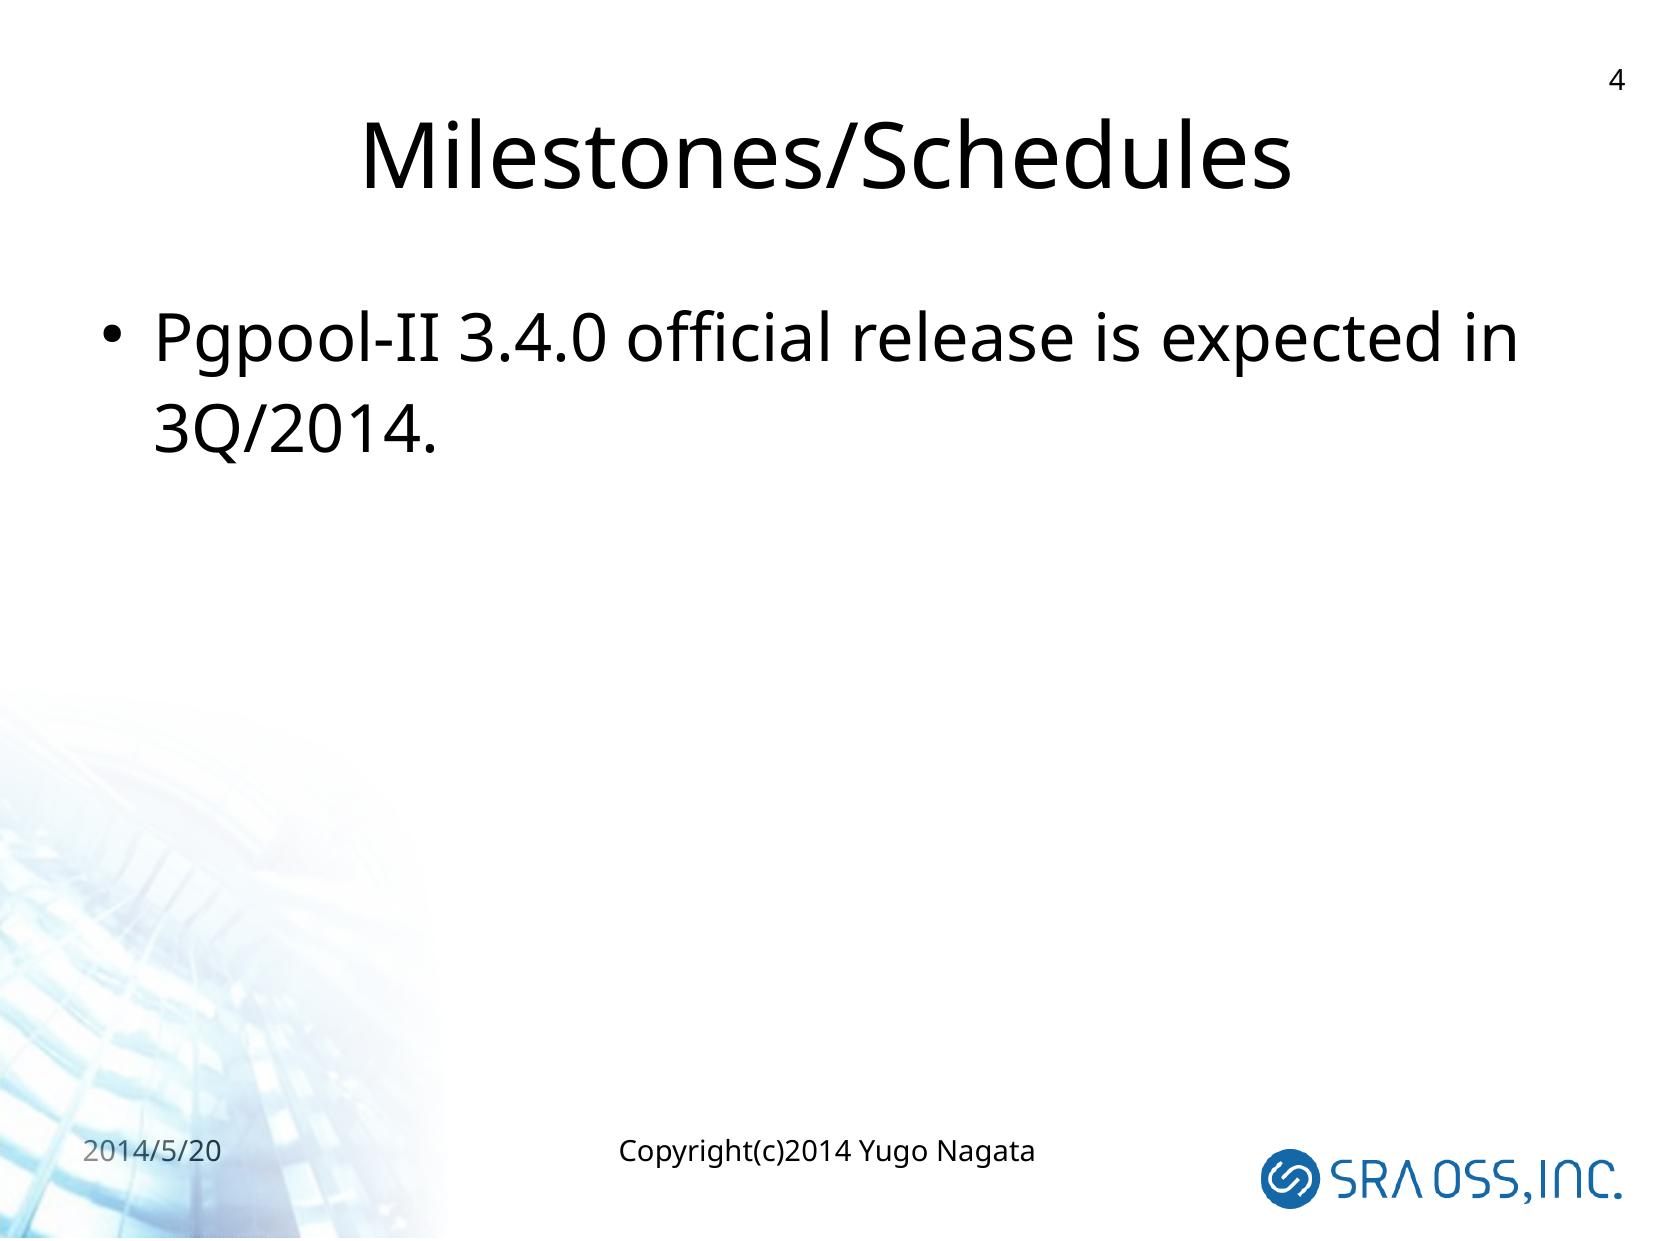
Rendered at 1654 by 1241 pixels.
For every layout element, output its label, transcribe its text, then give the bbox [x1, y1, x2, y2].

list Pgpool-II 3.4.0 official release is expected in 3Q/2014. [82, 290, 1571, 1109]
title Milestones/Schedules [82, 49, 1571, 257]
picture [1222, 1121, 1654, 1235]
picture [0, 674, 455, 1238]
